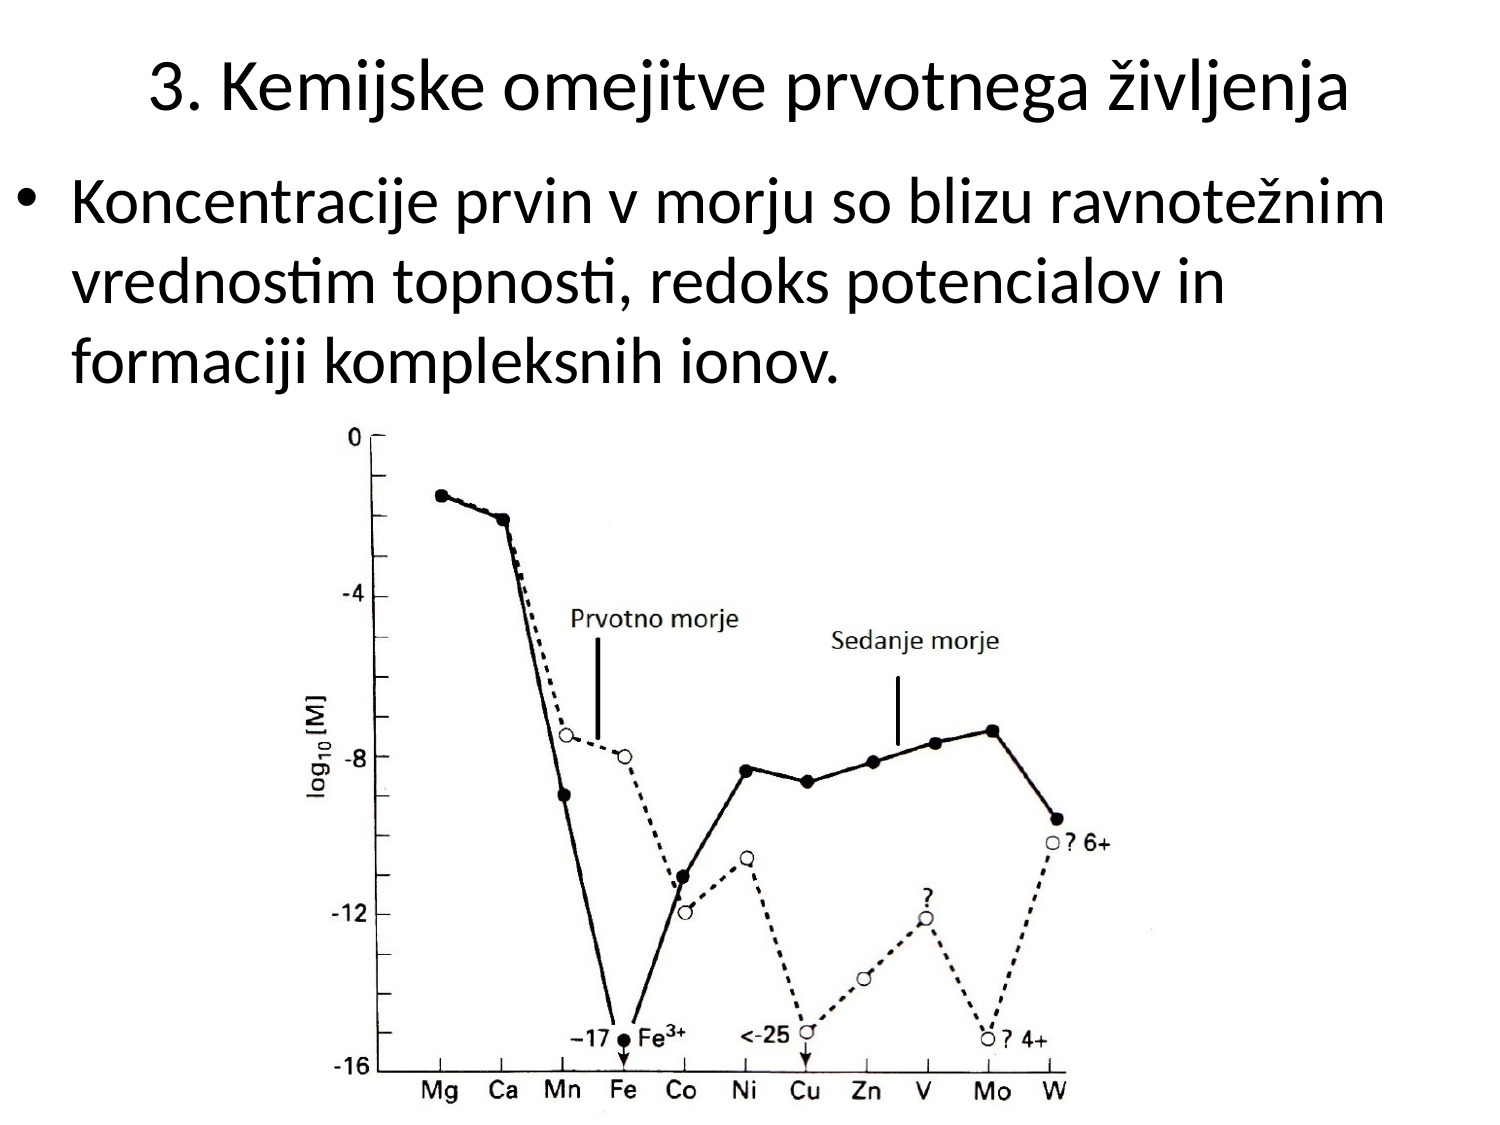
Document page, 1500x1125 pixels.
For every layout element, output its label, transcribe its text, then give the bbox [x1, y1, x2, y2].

title 3. Kemijske omejitve prvotnega življenja [0, 0, 1500, 161]
list Koncentracije prvin v morju so blizu ravnotežnim vrednostim topnosti, redoks potencialov in formaciji kompleksnih ionov. [0, 149, 1459, 1024]
picture [230, 1024, 1211, 1125]
